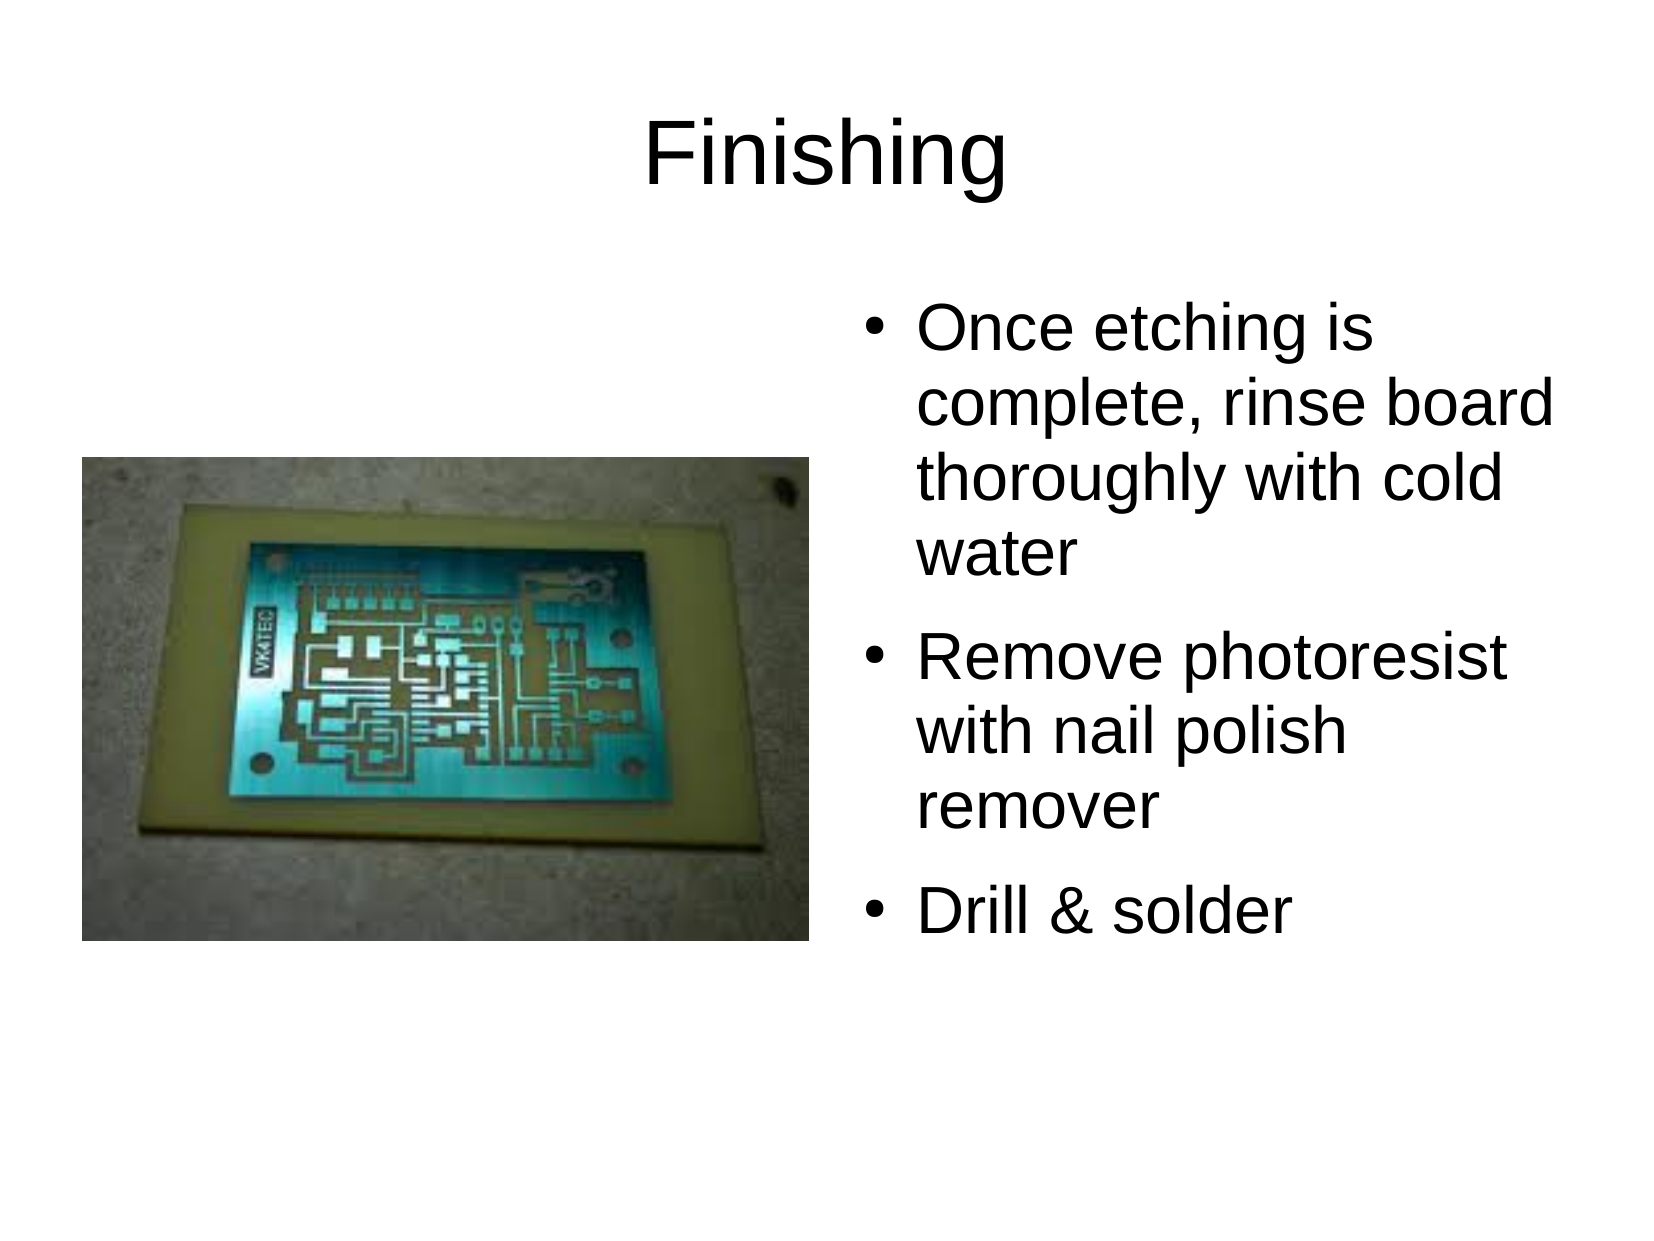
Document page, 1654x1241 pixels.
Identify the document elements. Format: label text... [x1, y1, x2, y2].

list Once etching is complete, rinse board thoroughly with cold water Remove photoresist with nail polish remover Drill & solder [845, 290, 1572, 1094]
picture [82, 457, 809, 941]
title Finishing [82, 56, 1571, 250]
